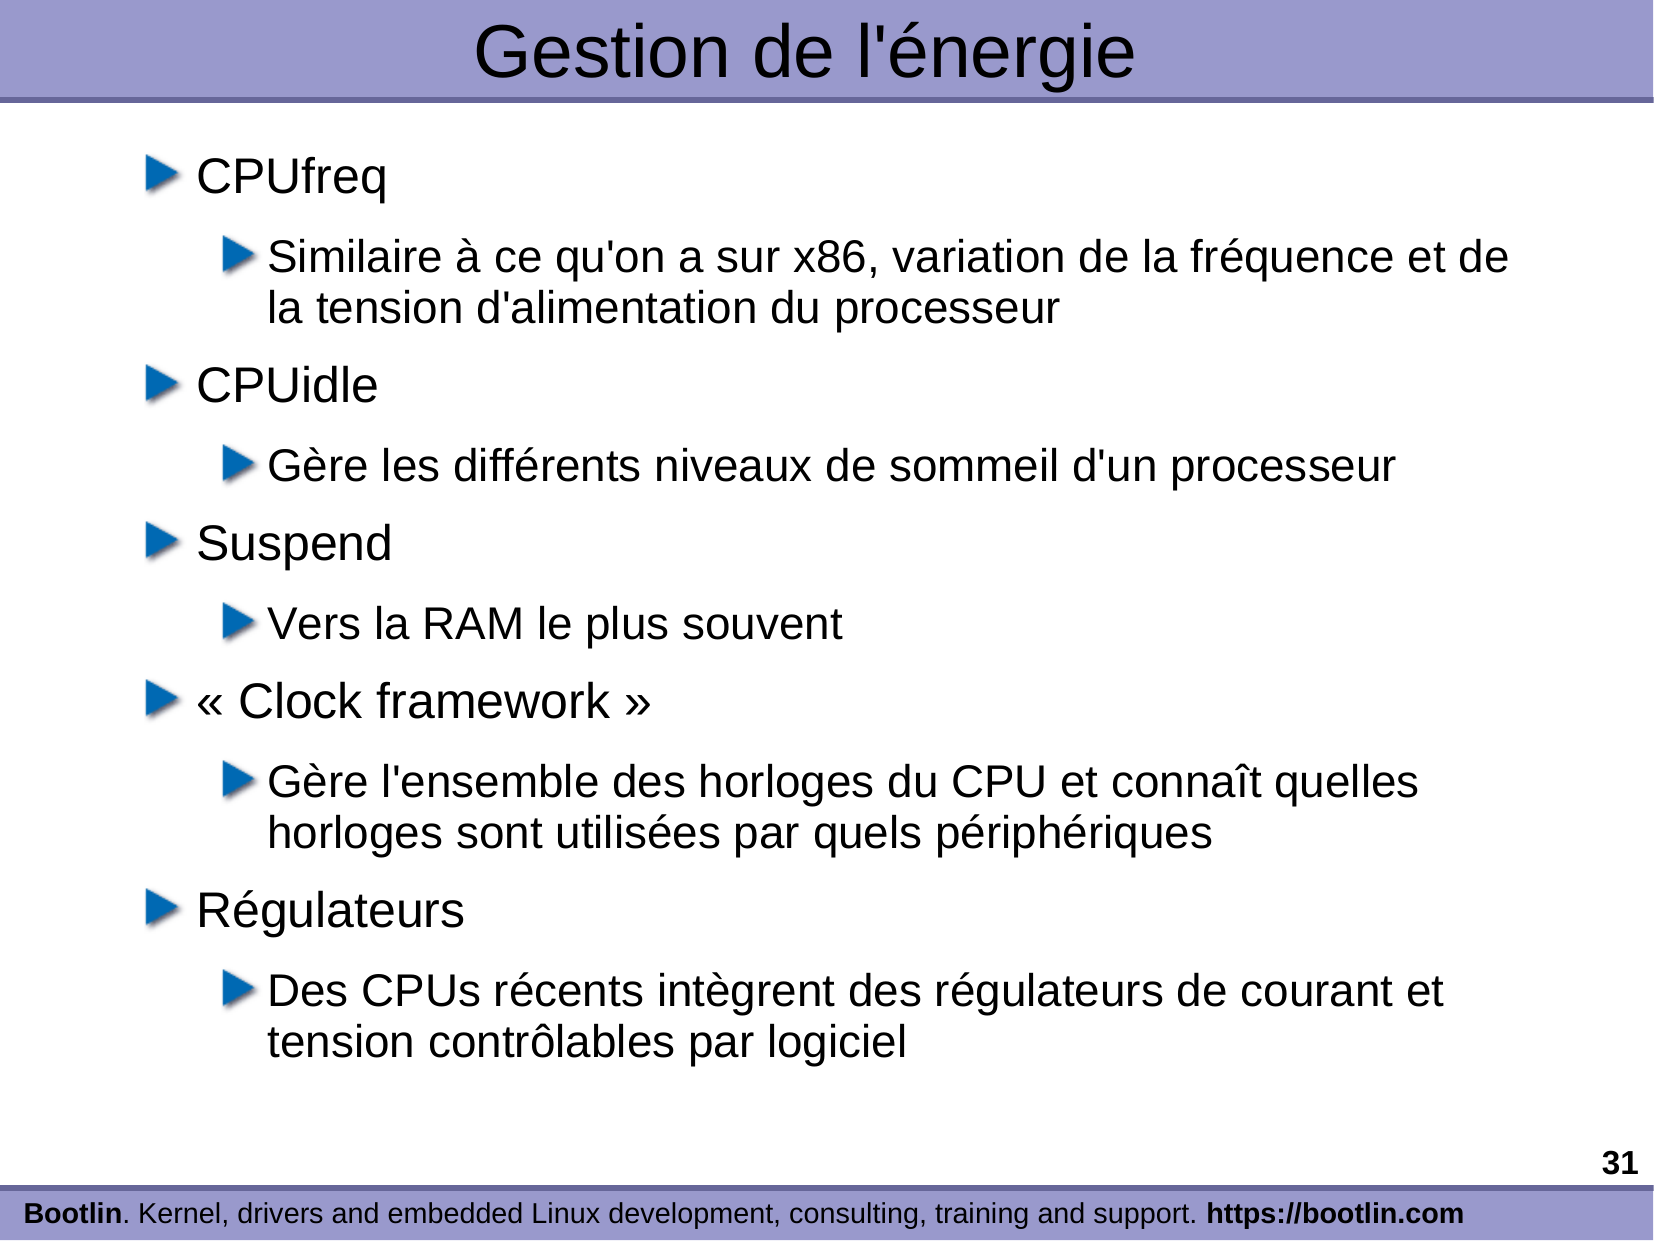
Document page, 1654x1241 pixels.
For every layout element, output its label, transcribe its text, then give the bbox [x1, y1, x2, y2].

list CPUfreq Similaire à ce qu'on a sur x86, variation de la fréquence et de la tension d'alimentation du processeur CPUidle Gère les différents niveaux de sommeil d'un processeur Suspend Vers la RAM le plus souvent « Clock framework » Gère l'ensemble des horloges du CPU et connaît quelles horloges sont utilisées par quels périphériques Régulateurs Des CPUs récents intègrent des régulateurs de courant et tension contrôlables par logiciel [125, 148, 1538, 1145]
title Gestion de l'énergie [60, 5, 1551, 97]
